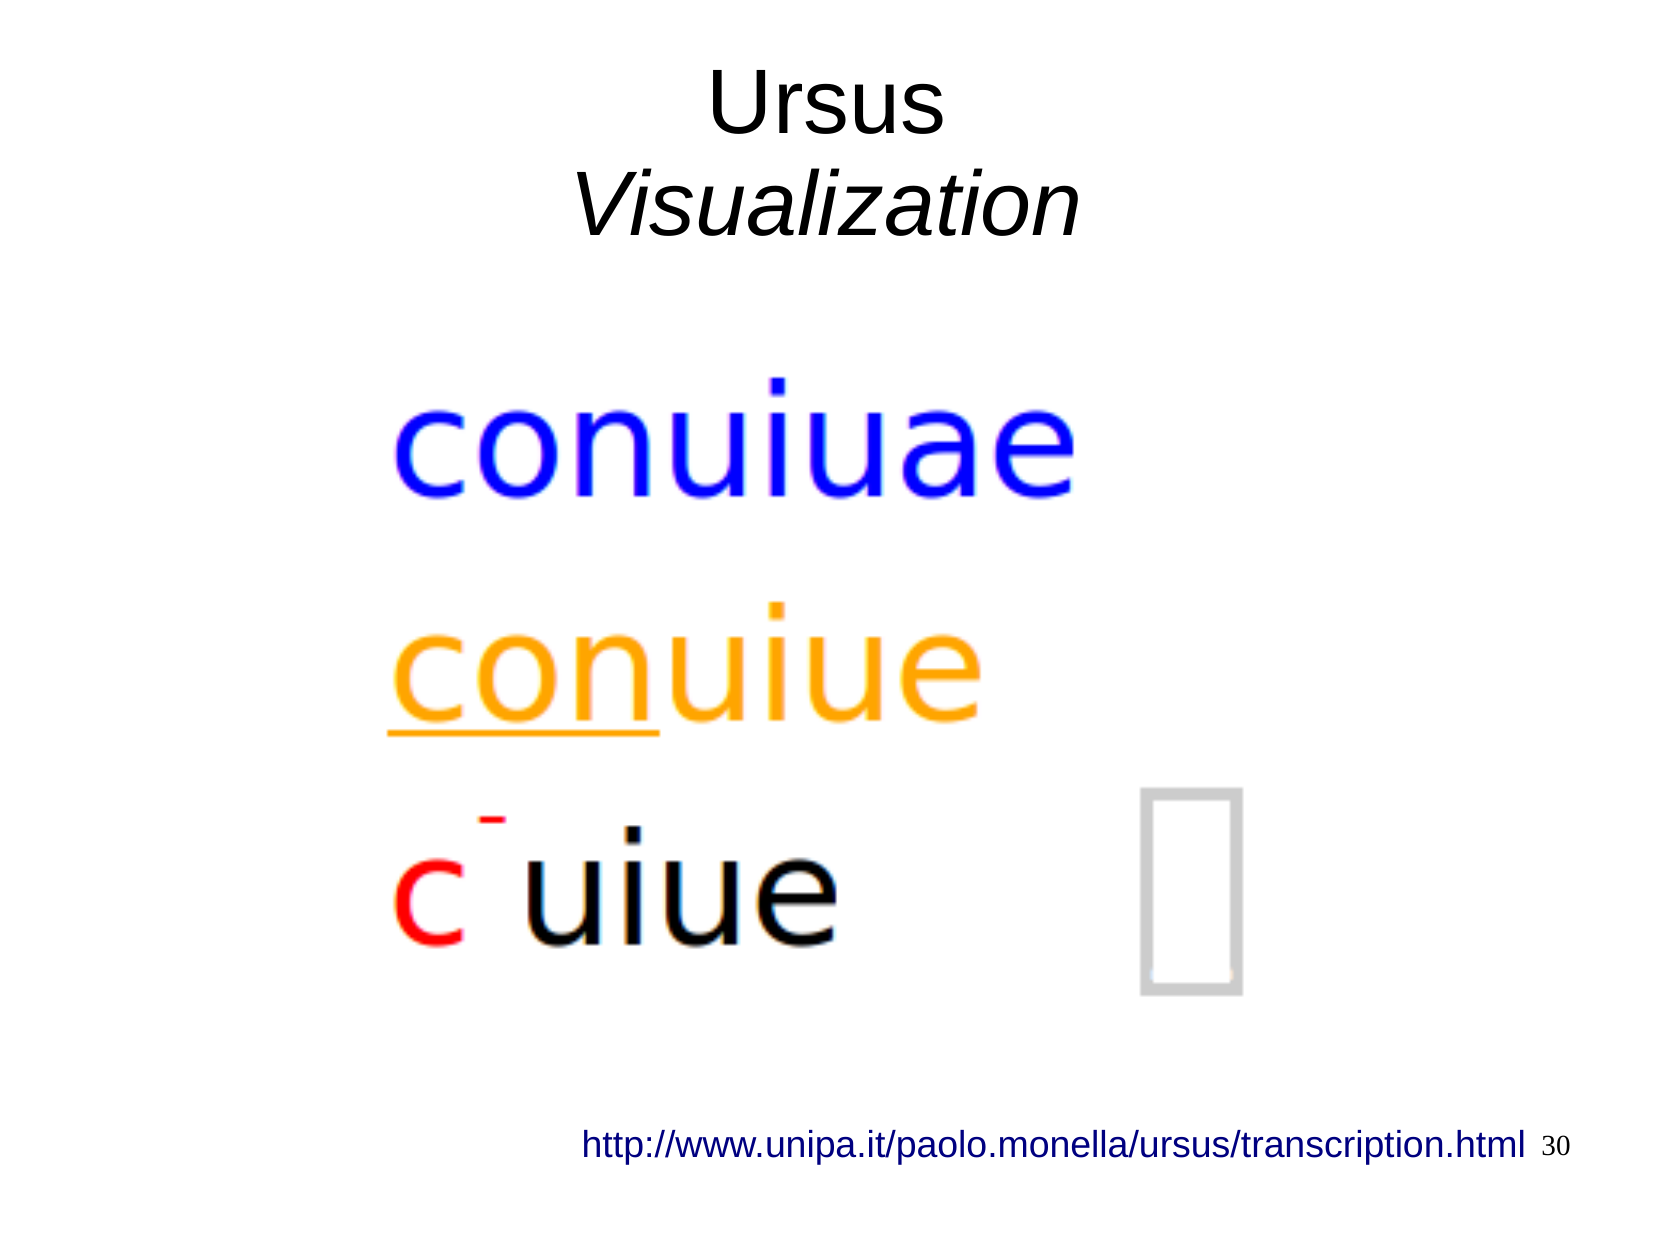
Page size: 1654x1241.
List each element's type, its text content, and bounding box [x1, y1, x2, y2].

title Ursus Visualization [82, 49, 1571, 257]
text_box http://www.unipa.it/paolo.monella/ursus/transcription.html [566, 1116, 1548, 1216]
picture [366, 366, 1276, 1030]
